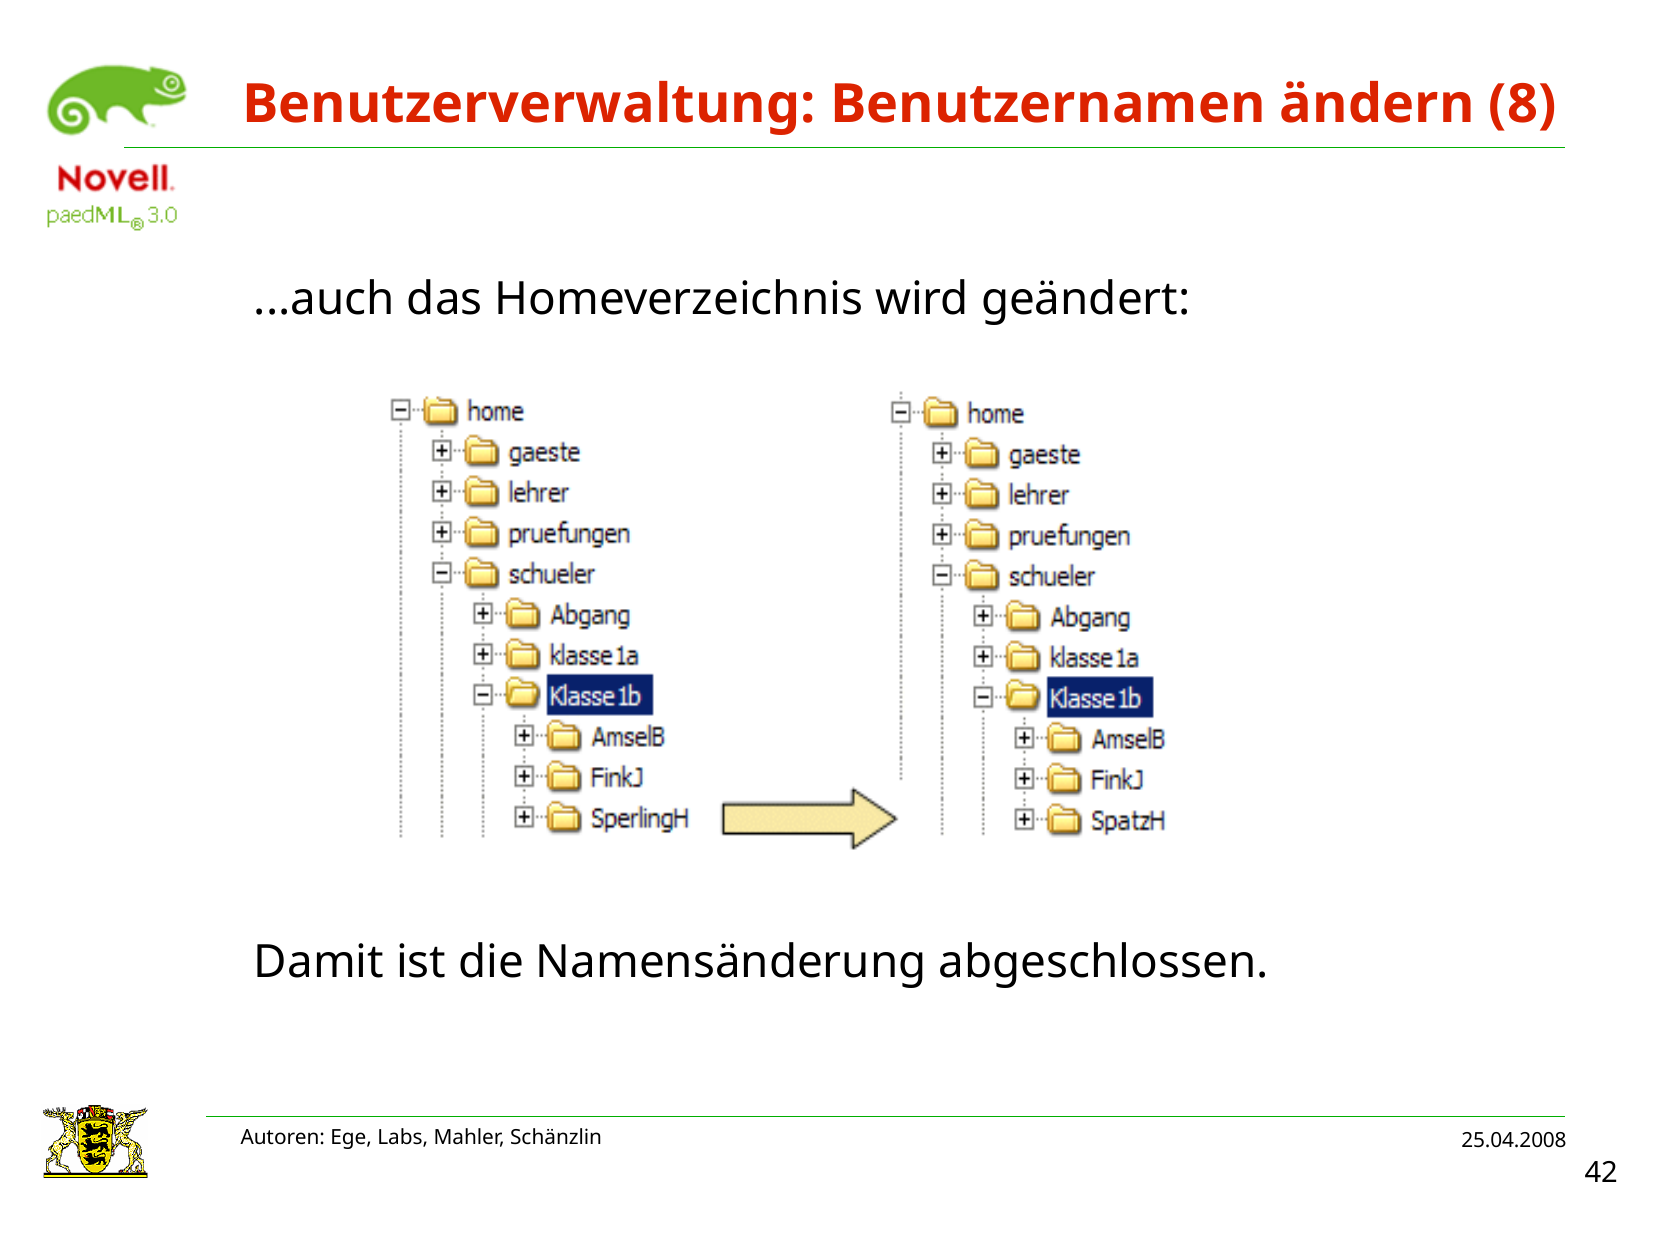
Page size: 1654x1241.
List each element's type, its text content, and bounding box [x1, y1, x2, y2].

picture [41, 1104, 148, 1180]
picture [383, 383, 1182, 857]
list Damit ist die Namensänderung abgeschlossen. [236, 928, 1394, 1034]
picture [29, 34, 199, 237]
title Benutzerverwaltung: Benutzernamen ändern (8) [242, 67, 1577, 136]
list ...auch das Homeverzeichnis wird geändert: [236, 265, 1394, 357]
